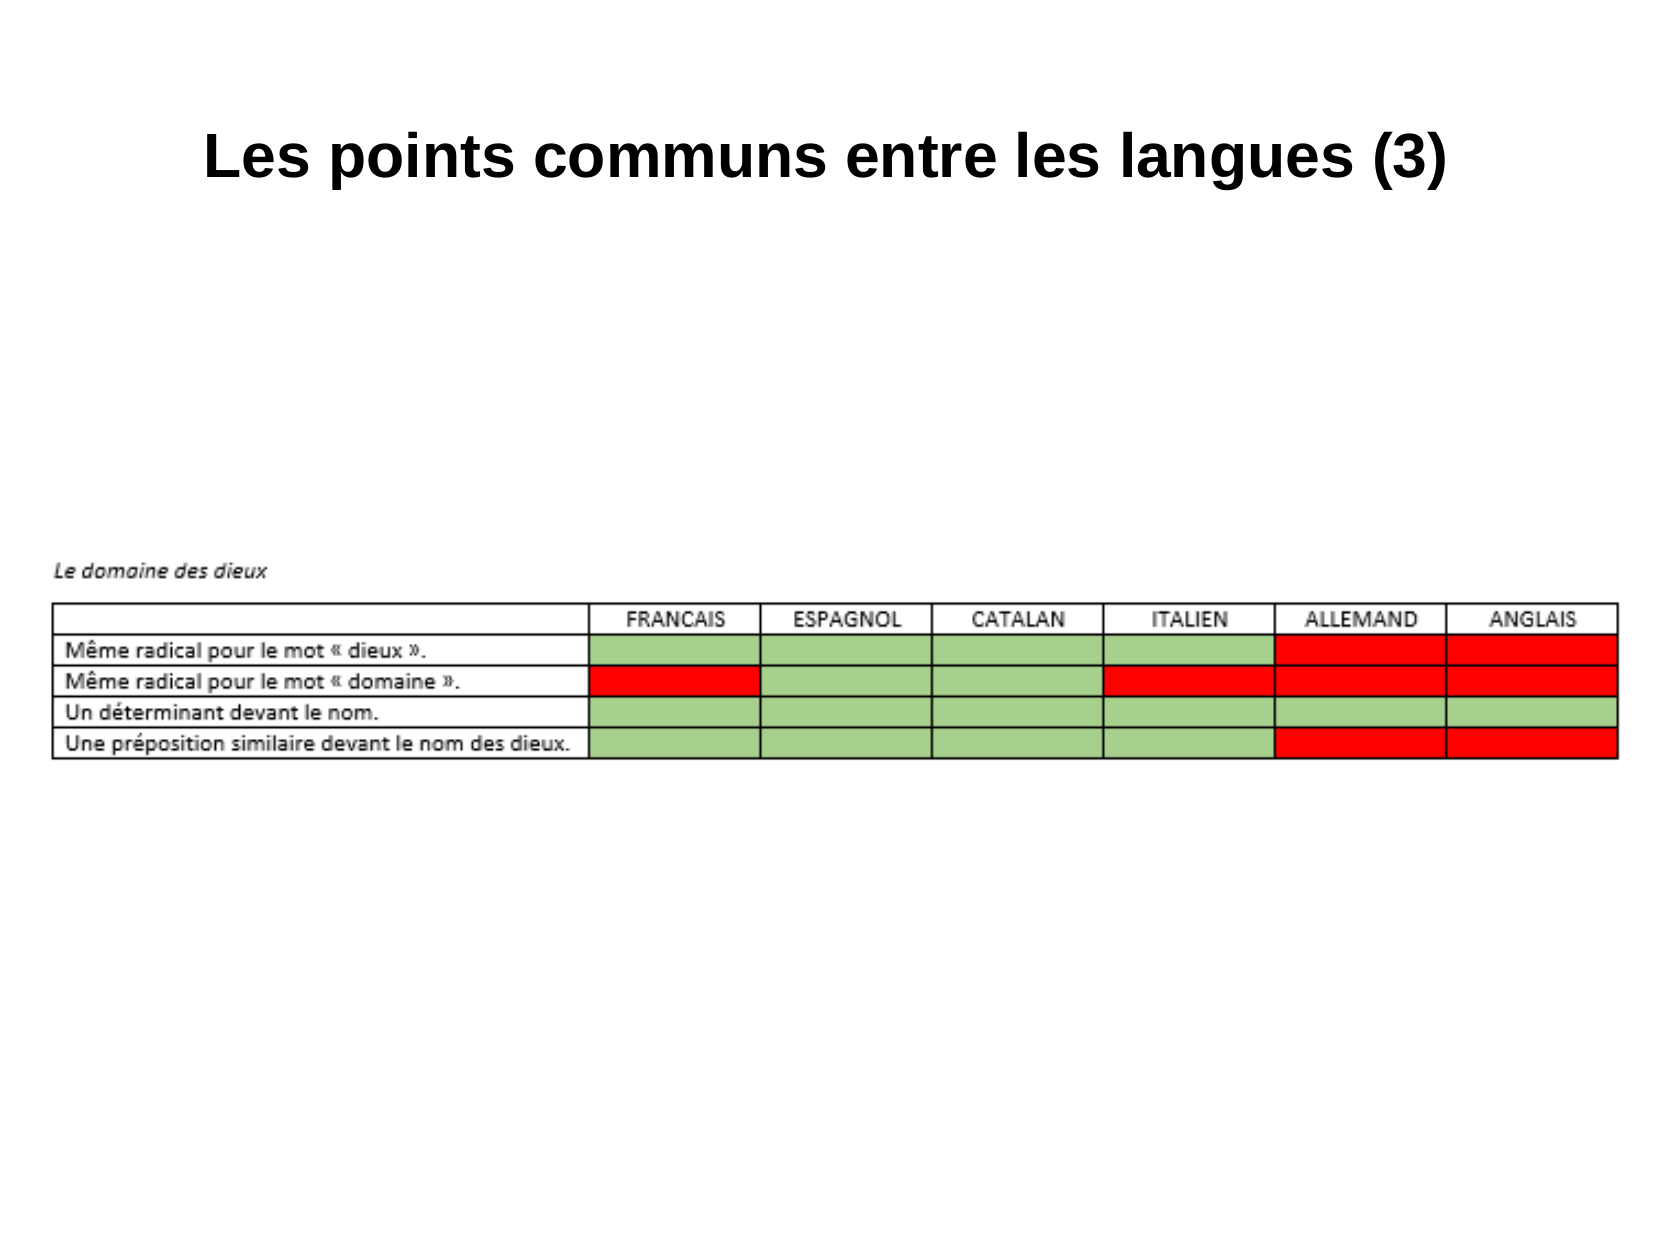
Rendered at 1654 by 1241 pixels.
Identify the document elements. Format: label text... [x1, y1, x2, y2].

picture [39, 550, 1637, 780]
title Les points communs entre les langues (3) [82, 49, 1571, 257]
